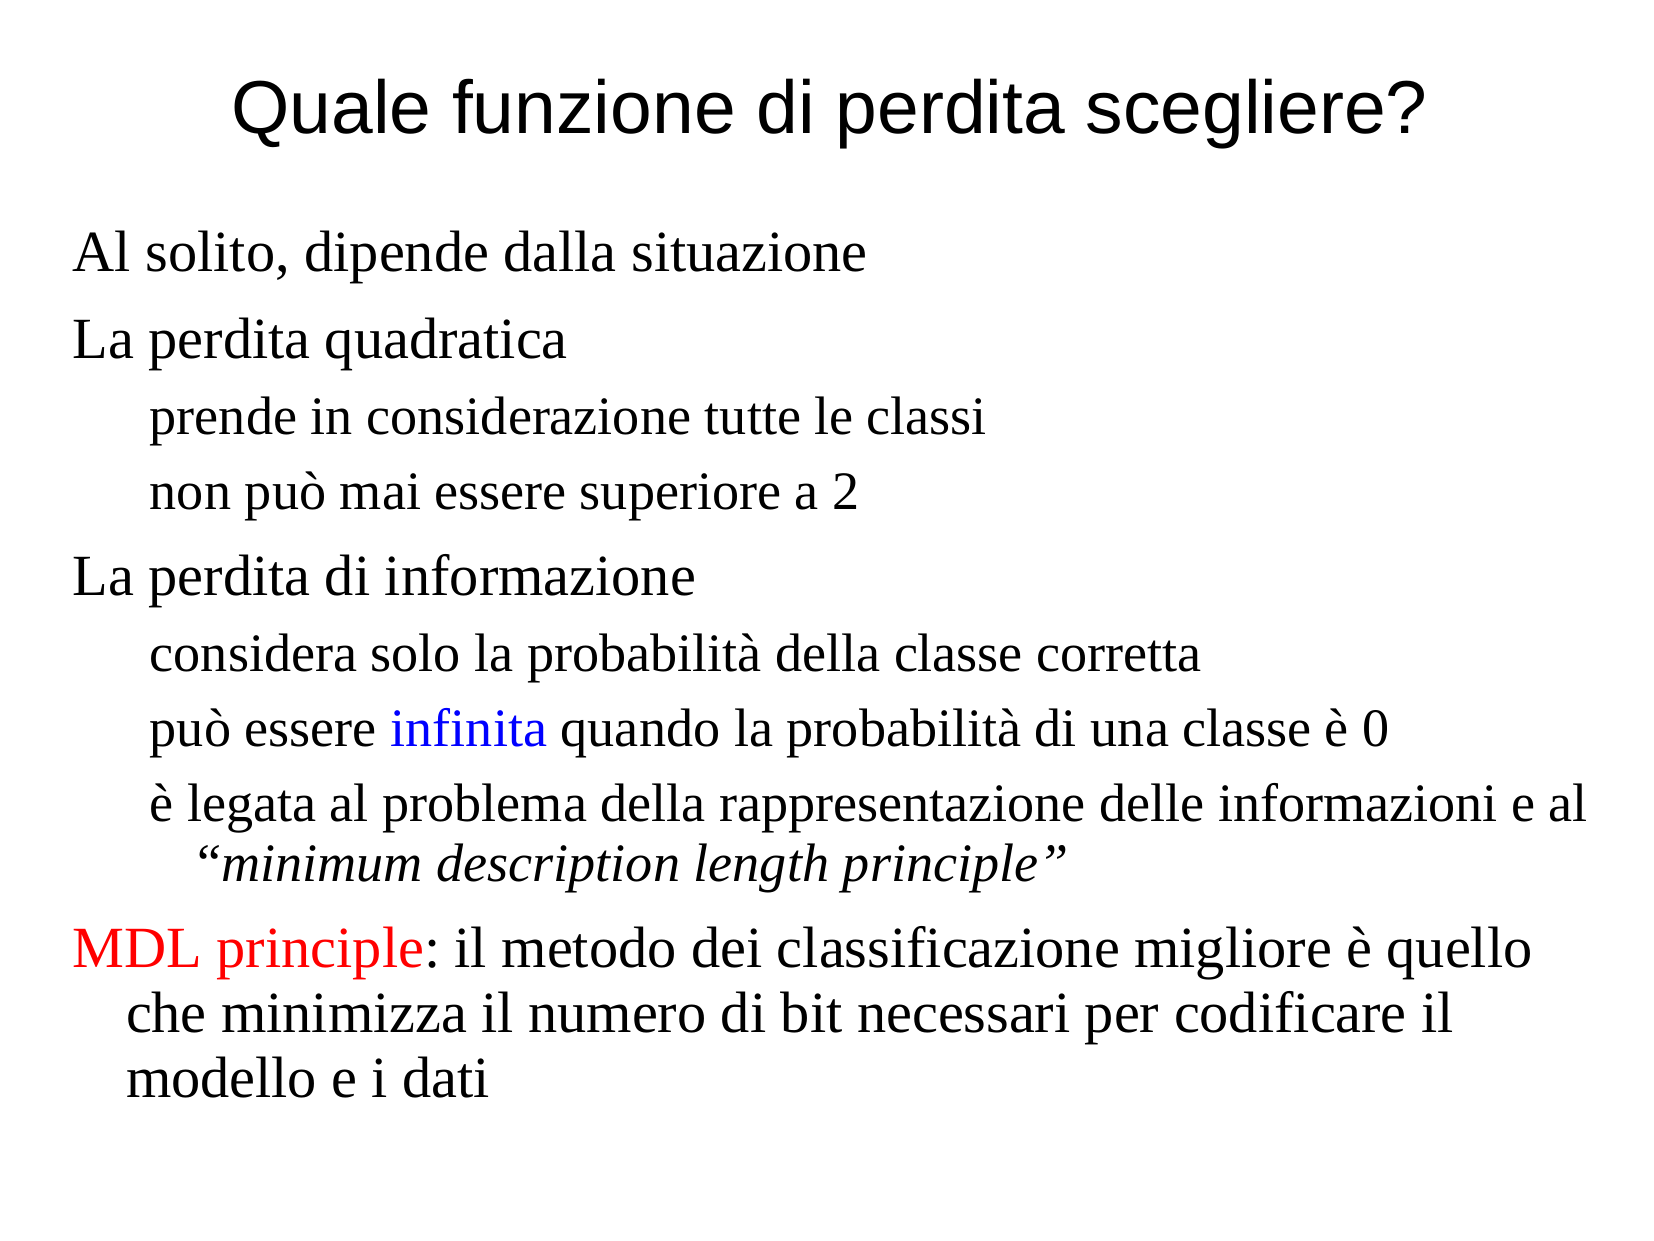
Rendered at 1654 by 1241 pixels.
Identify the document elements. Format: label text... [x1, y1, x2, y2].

list Al solito, dipende dalla situazione La perdita quadratica prende in considerazione tutte le classi non può mai essere superiore a 2 La perdita di informazione considera solo la probabilità della classe corretta può essere infinita quando la probabilità di una classe è 0 è legata al problema della rappresentazione delle informazioni e al “minimum description length principle” MDL principle: il metodo dei classificazione migliore è quello che minimizza il numero di bit necessari per codificare il modello e i dati [55, 219, 1605, 1179]
title Quale funzione di perdita scegliere? [52, 42, 1608, 173]
